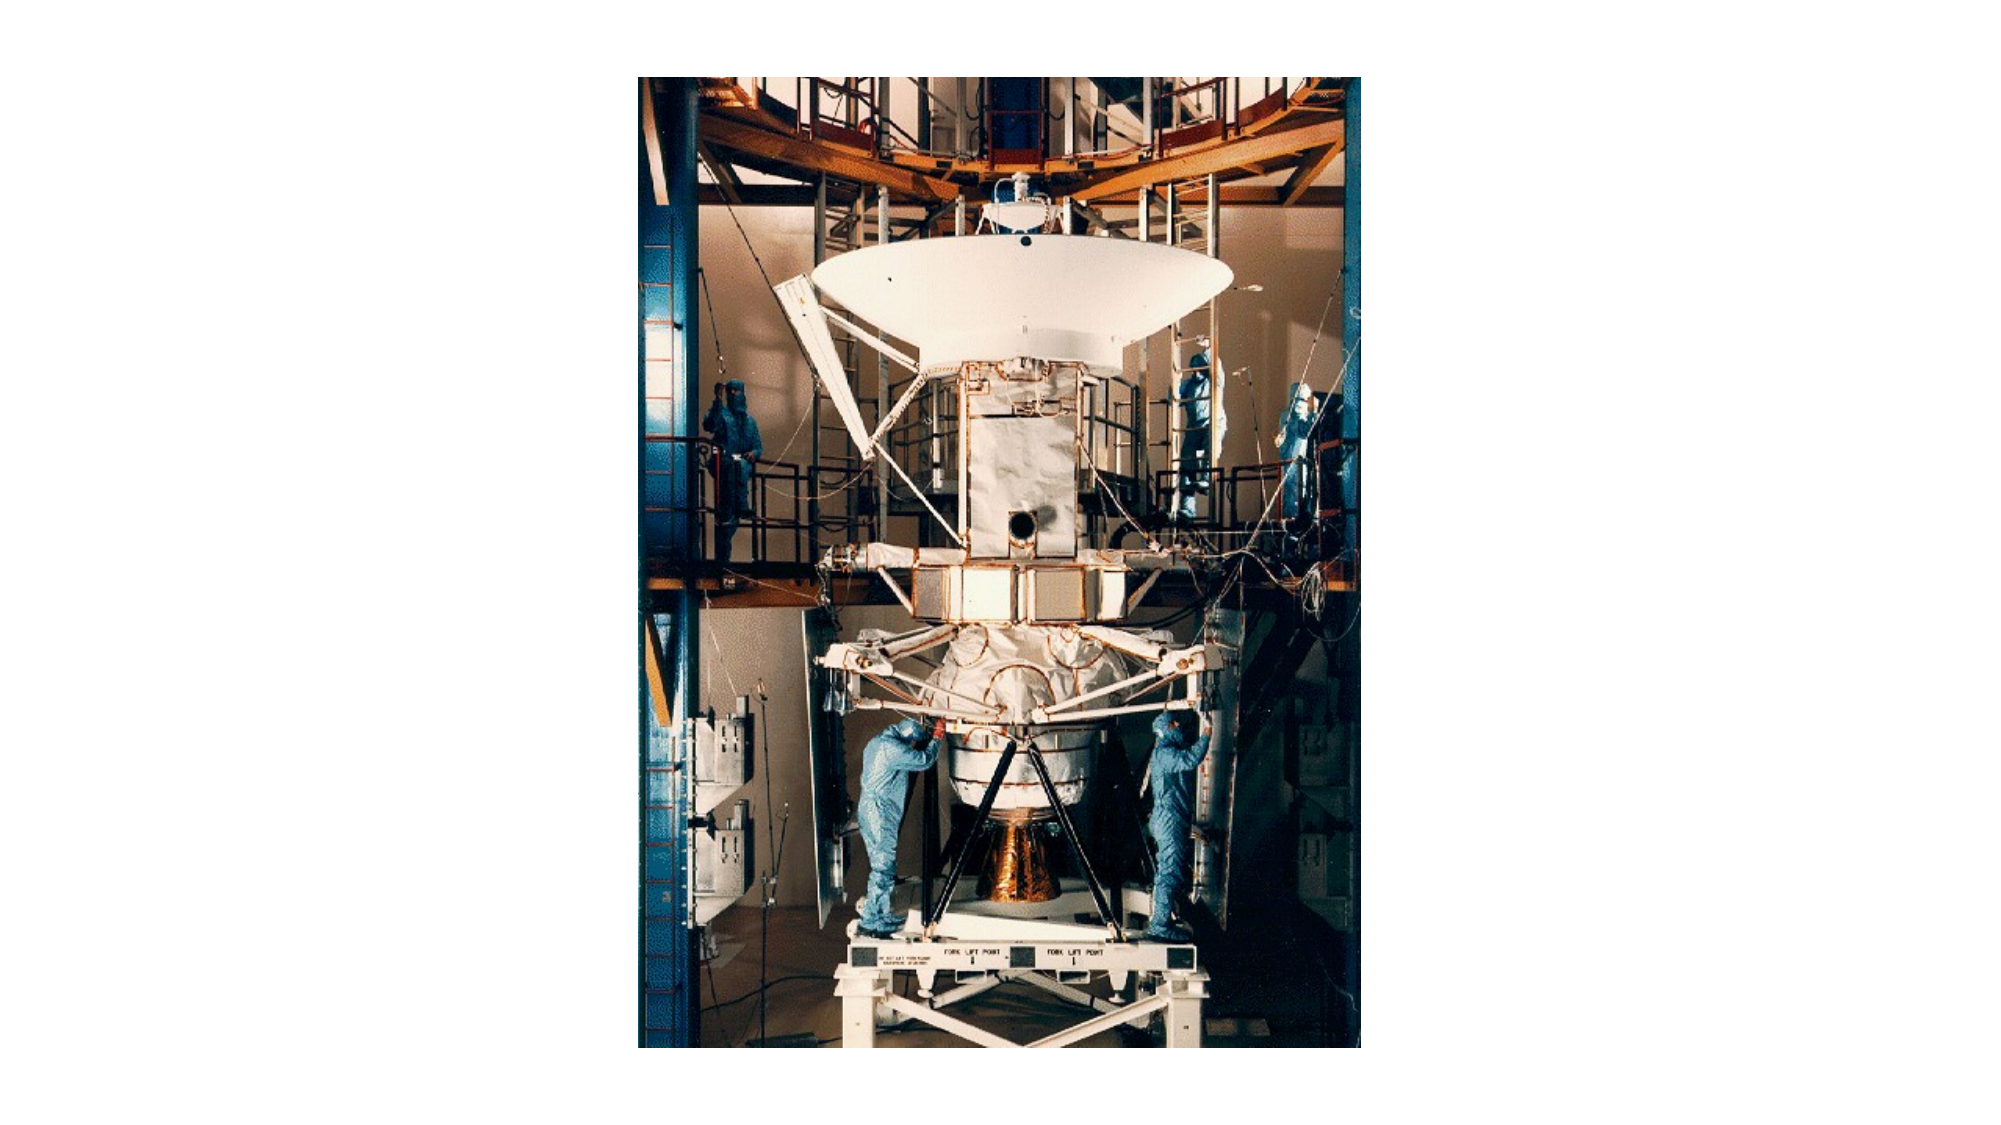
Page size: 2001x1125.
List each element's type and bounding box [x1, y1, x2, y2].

picture [638, 77, 1361, 1048]
